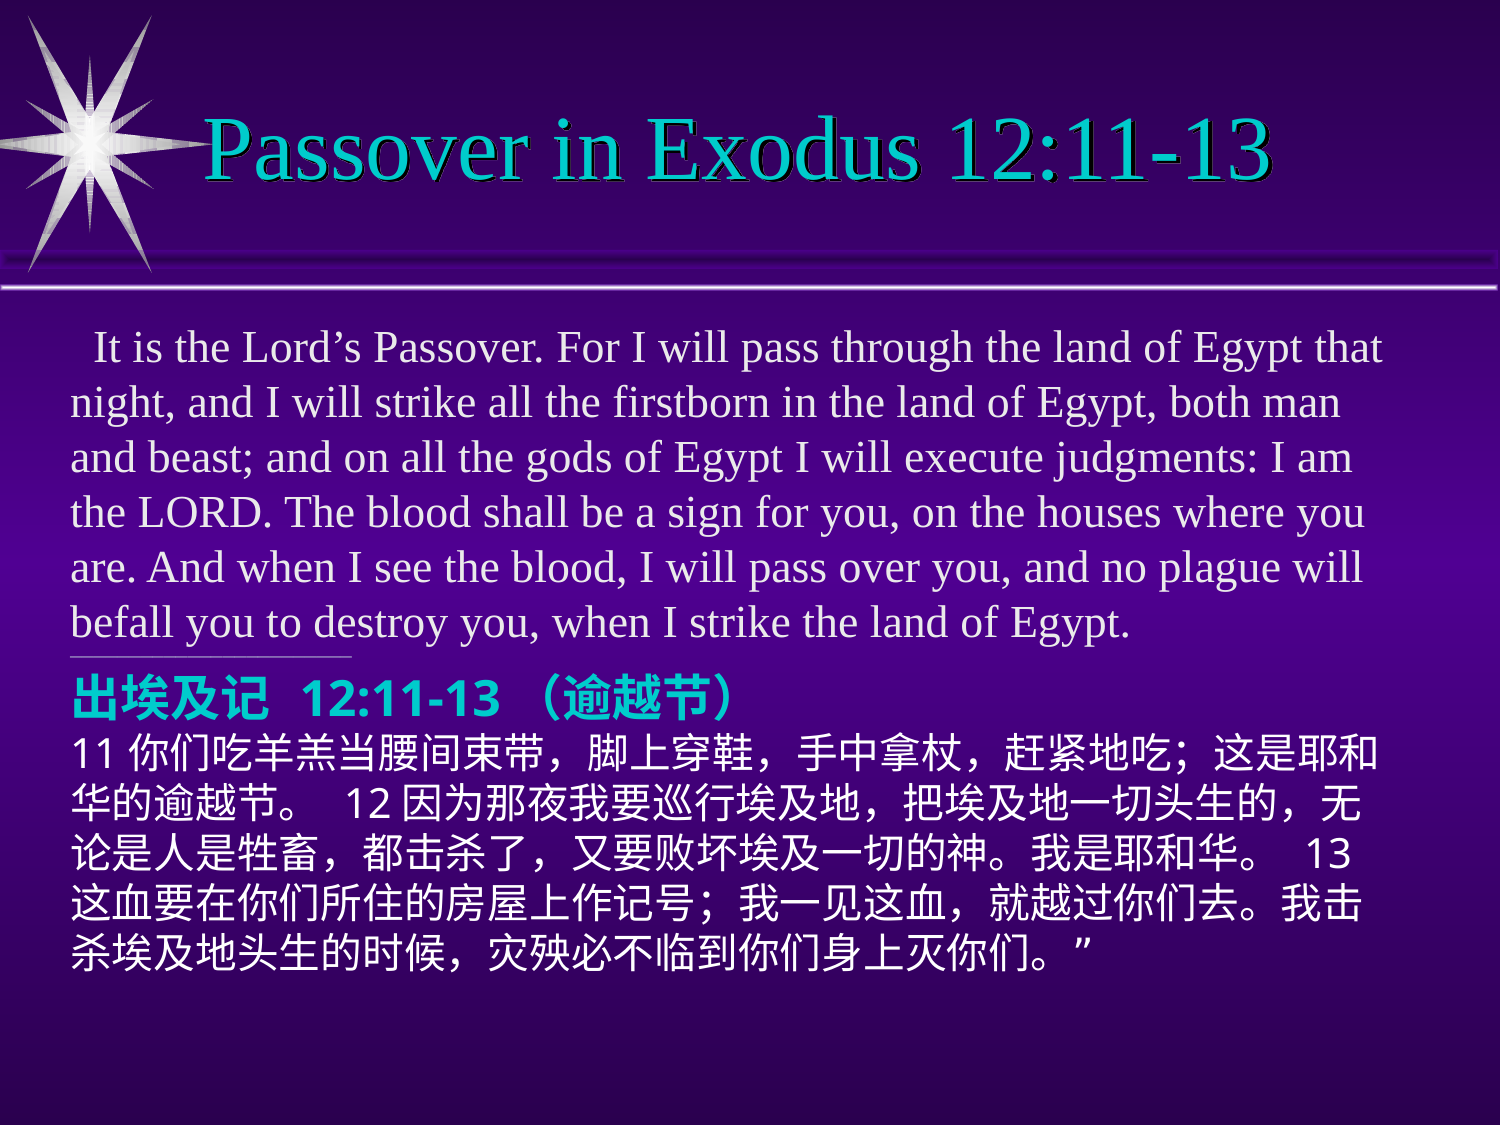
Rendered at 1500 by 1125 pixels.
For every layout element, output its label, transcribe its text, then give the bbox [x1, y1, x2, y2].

title Passover in Exodus 12:11-13 [187, 56, 1463, 244]
text_box It is the Lord’s Passover. For I will pass through the land of Egypt that night, and I will strike all the firstborn in the land of Egypt, both man and beast; and on all the gods of Egypt I will execute judgments: I am the LORD. The blood shall be a sign for you, on the houses where you are. And when I see the blood, I will pass over you, and no plague will befall you to destroy you, when I strike the land of Egypt. ──────────────────────── 出埃及记 12:11-13（逾越节） 11你们吃羊羔当腰间束带，脚上穿鞋，手中拿杖，赶紧地吃；这是耶和华的逾越节。 12因为那夜我要巡行埃及地，把埃及地一切头生的，无论是人是牲畜，都击杀了，又要败坏埃及一切的神。我是耶和华。 13这血要在你们所住的房屋上作记号；我一见这血，就越过你们去。我击杀埃及地头生的时候，灾殃必不临到你们身上灭你们。” [55, 309, 1418, 1103]
